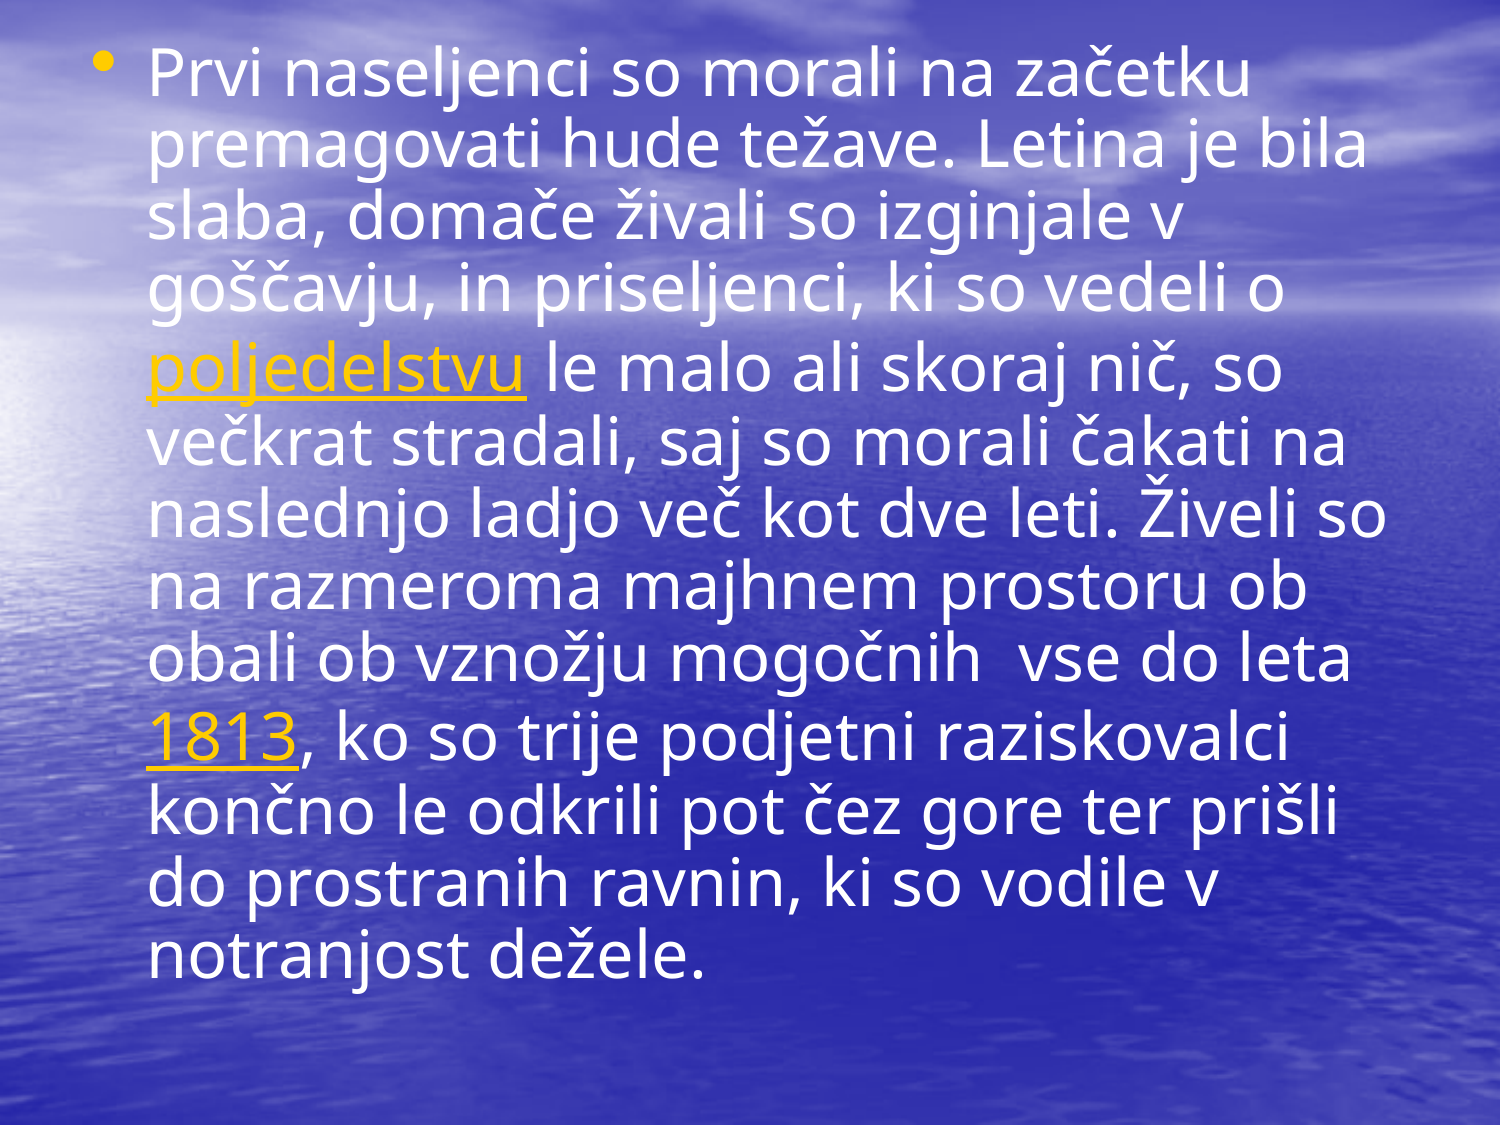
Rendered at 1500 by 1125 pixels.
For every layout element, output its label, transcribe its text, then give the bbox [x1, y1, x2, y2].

list Prvi naseljenci so morali na začetku premagovati hude težave. Letina je bila slaba, domače živali so izginjale v goščavju, in priseljenci, ki so vedeli o poljedelstvu le malo ali skoraj nič, so večkrat stradali, saj so morali čakati na naslednjo ladjo več kot dve leti. Živeli so na razmeroma majhnem prostoru ob obali ob vznožju mogočnih vse do leta 1813, ko so trije podjetni raziskovalci končno le odkrili pot čez gore ter prišli do prostranih ravnin, ki so vodile v notranjost dežele. [75, 31, 1425, 988]
picture [0, 0, 1500, 1125]
